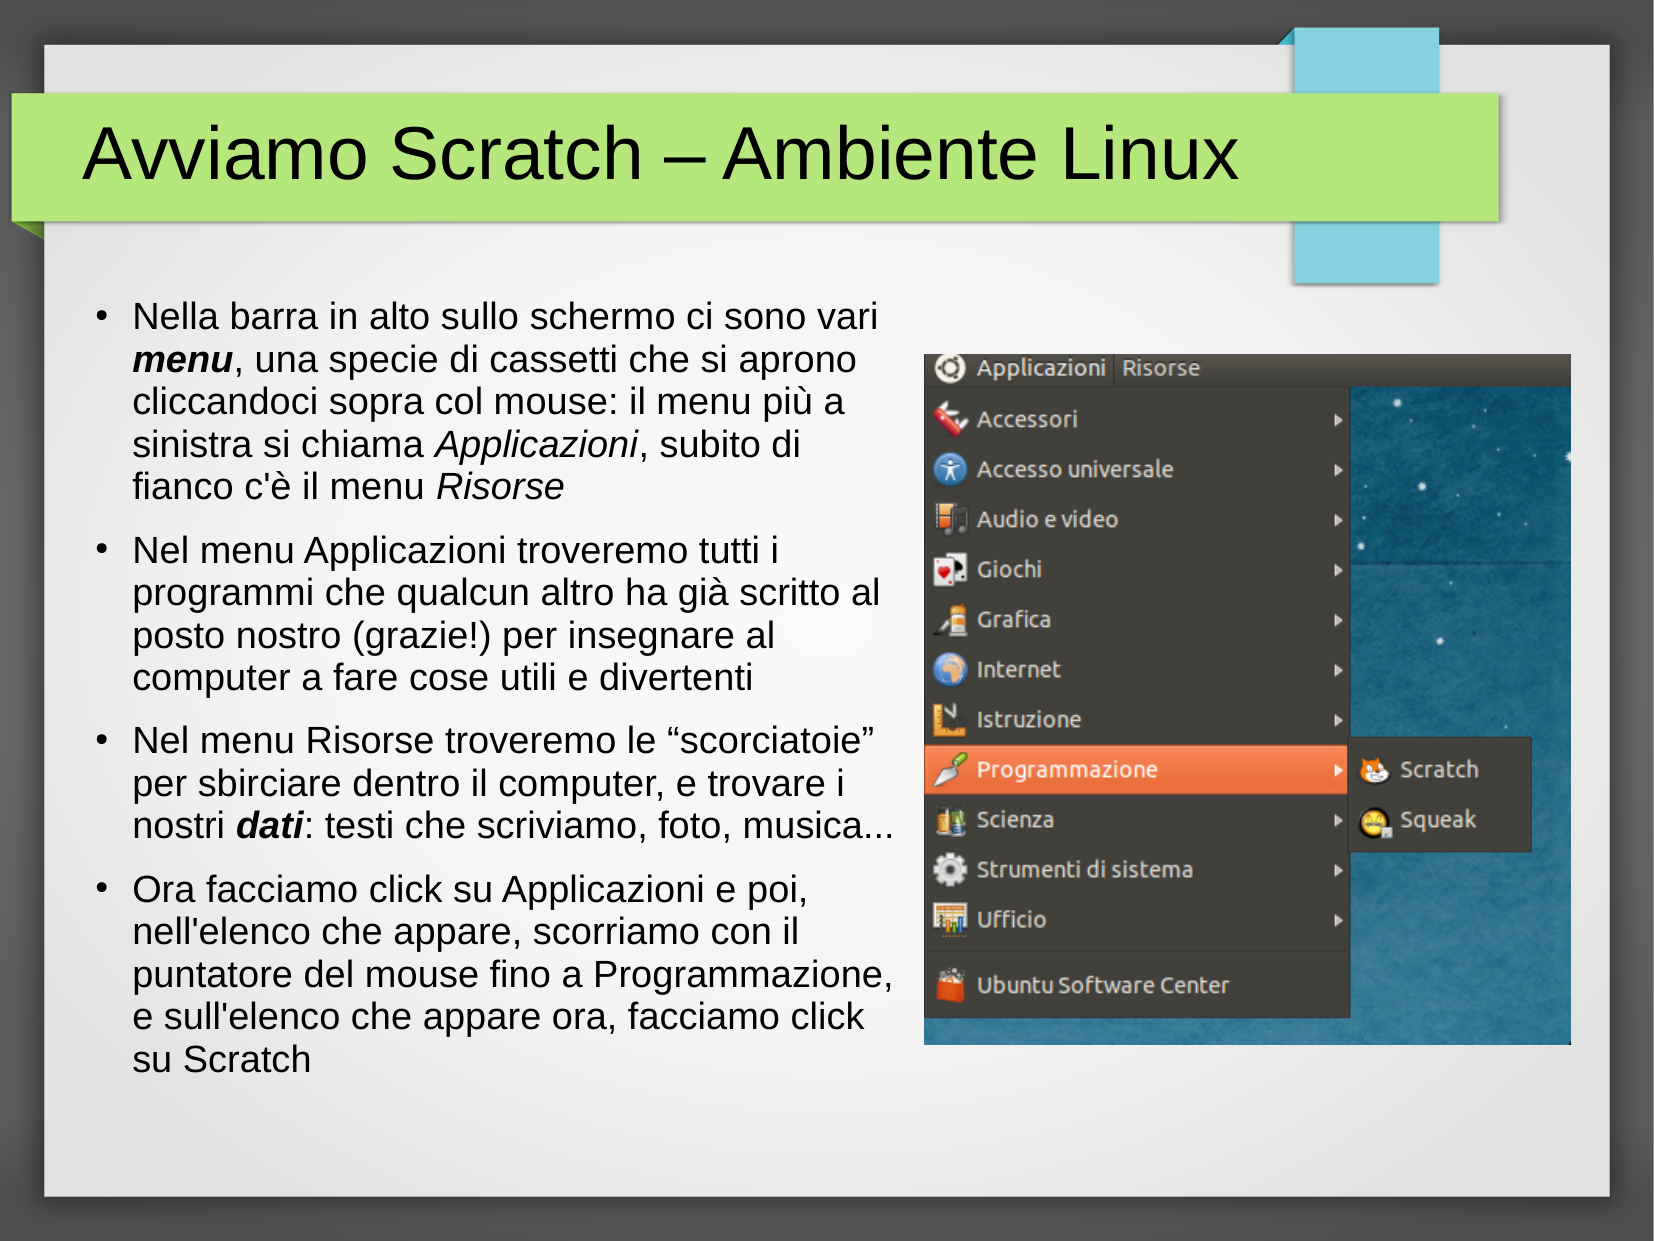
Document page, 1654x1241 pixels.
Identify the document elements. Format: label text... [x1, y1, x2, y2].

list Nella barra in alto sullo schermo ci sono vari menu, una specie di cassetti che si aprono cliccandoci sopra col mouse: il menu più a sinistra si chiama Applicazioni, subito di fianco c'è il menu Risorse Nel menu Applicazioni troveremo tutti i programmi che qualcun altro ha già scritto al posto nostro (grazie!) per insegnare al computer a fare cose utili e divertenti Nel menu Risorse troveremo le “scorciatoie” per sbirciare dentro il computer, e trovare i nostri dati: testi che scriviamo, foto, musica... Ora facciamo click su Applicazioni e poi, nell'elenco che appare, scorriamo con il puntatore del mouse fino a Programmazione, e sull'elenco che appare ora, facciamo click su Scratch [82, 295, 898, 1099]
picture [0, 0, 1654, 1241]
title Avviamo Scratch – Ambiente Linux [82, 94, 1264, 213]
